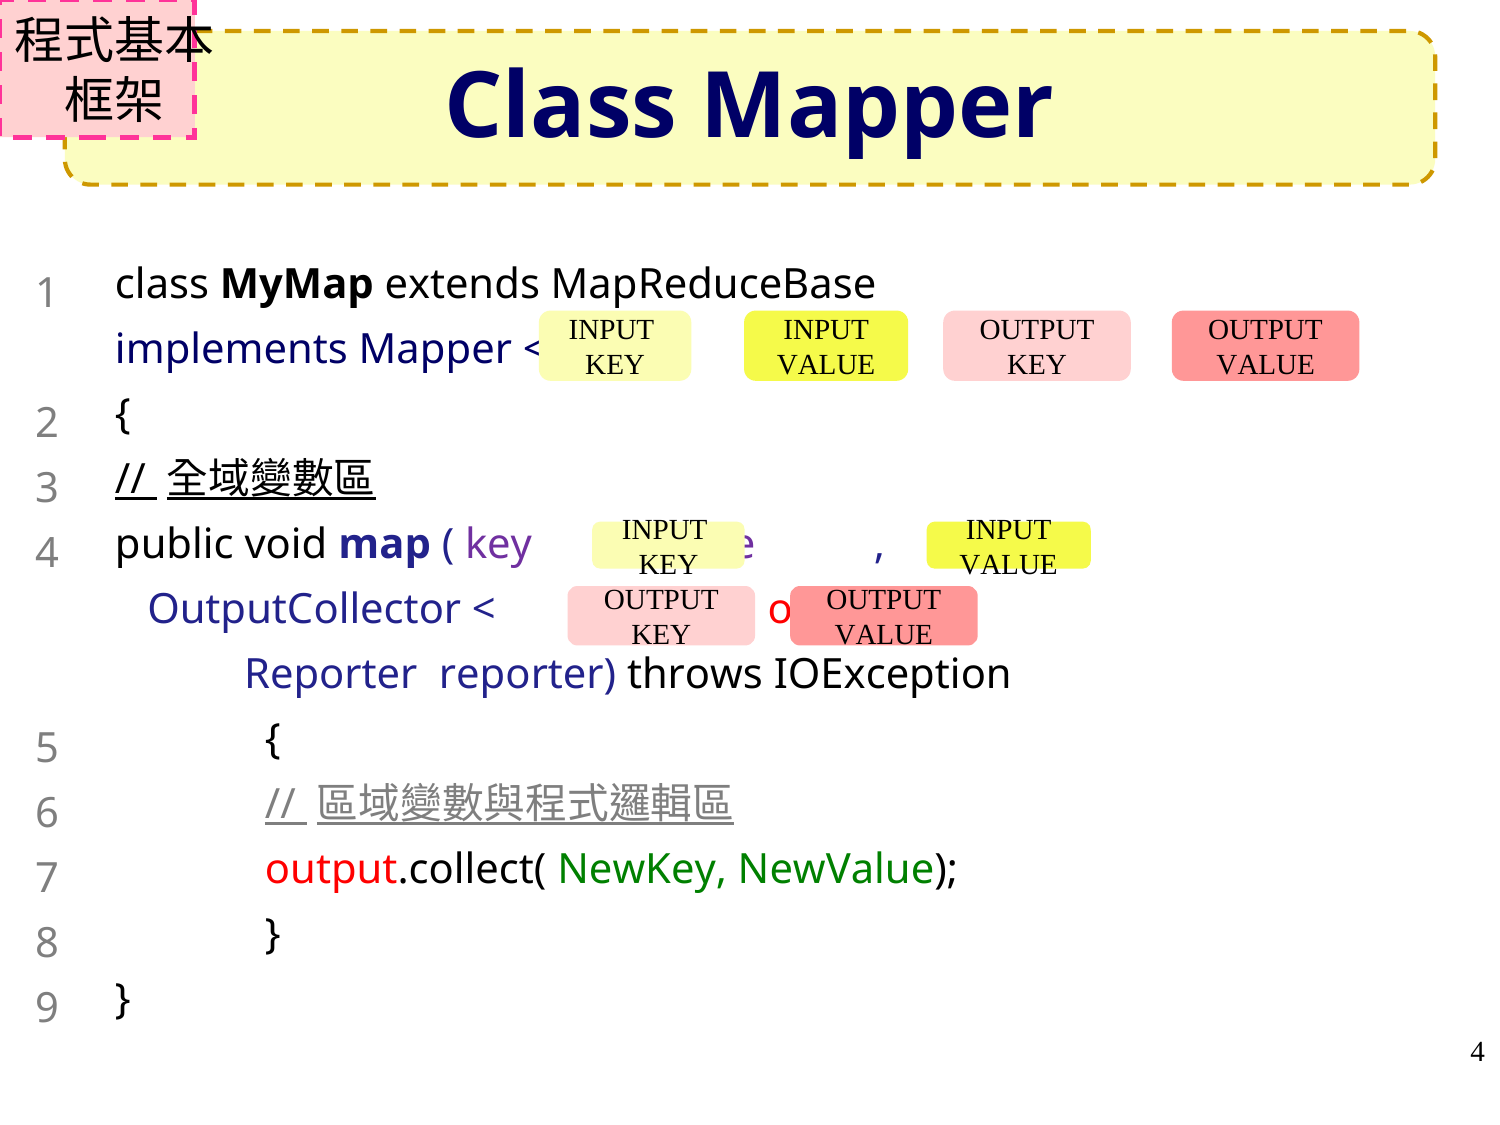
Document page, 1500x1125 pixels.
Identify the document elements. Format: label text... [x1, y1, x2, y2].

text_box class MyMap extends MapReduceBase implements Mapper < , , , > { // 全域變數區 public void map ( key , value , OutputCollector < , > output, Reporter reporter) throws IOException { // 區域變數與程式邏輯區 output.collect( NewKey, NewValue); } } [100, 234, 1471, 1031]
text_box INPUT KEY [592, 521, 745, 569]
text_box 程式基本 框架 [0, 0, 195, 138]
title Class Mapper [112, 30, 1388, 173]
text_box OUTPUT VALUE [1171, 310, 1360, 381]
text_box OUTPUT KEY [567, 586, 756, 646]
text_box INPUT VALUE [926, 521, 1091, 569]
text_box 1 2 3 4 5 6 7 8 9 [0, 243, 95, 1039]
text_box INPUT VALUE [744, 310, 909, 381]
text_box <編號> [1324, 1025, 1500, 1101]
text_box OUTPUT KEY [943, 310, 1131, 381]
text_box OUTPUT VALUE [790, 586, 978, 646]
text_box INPUT KEY [538, 310, 692, 381]
